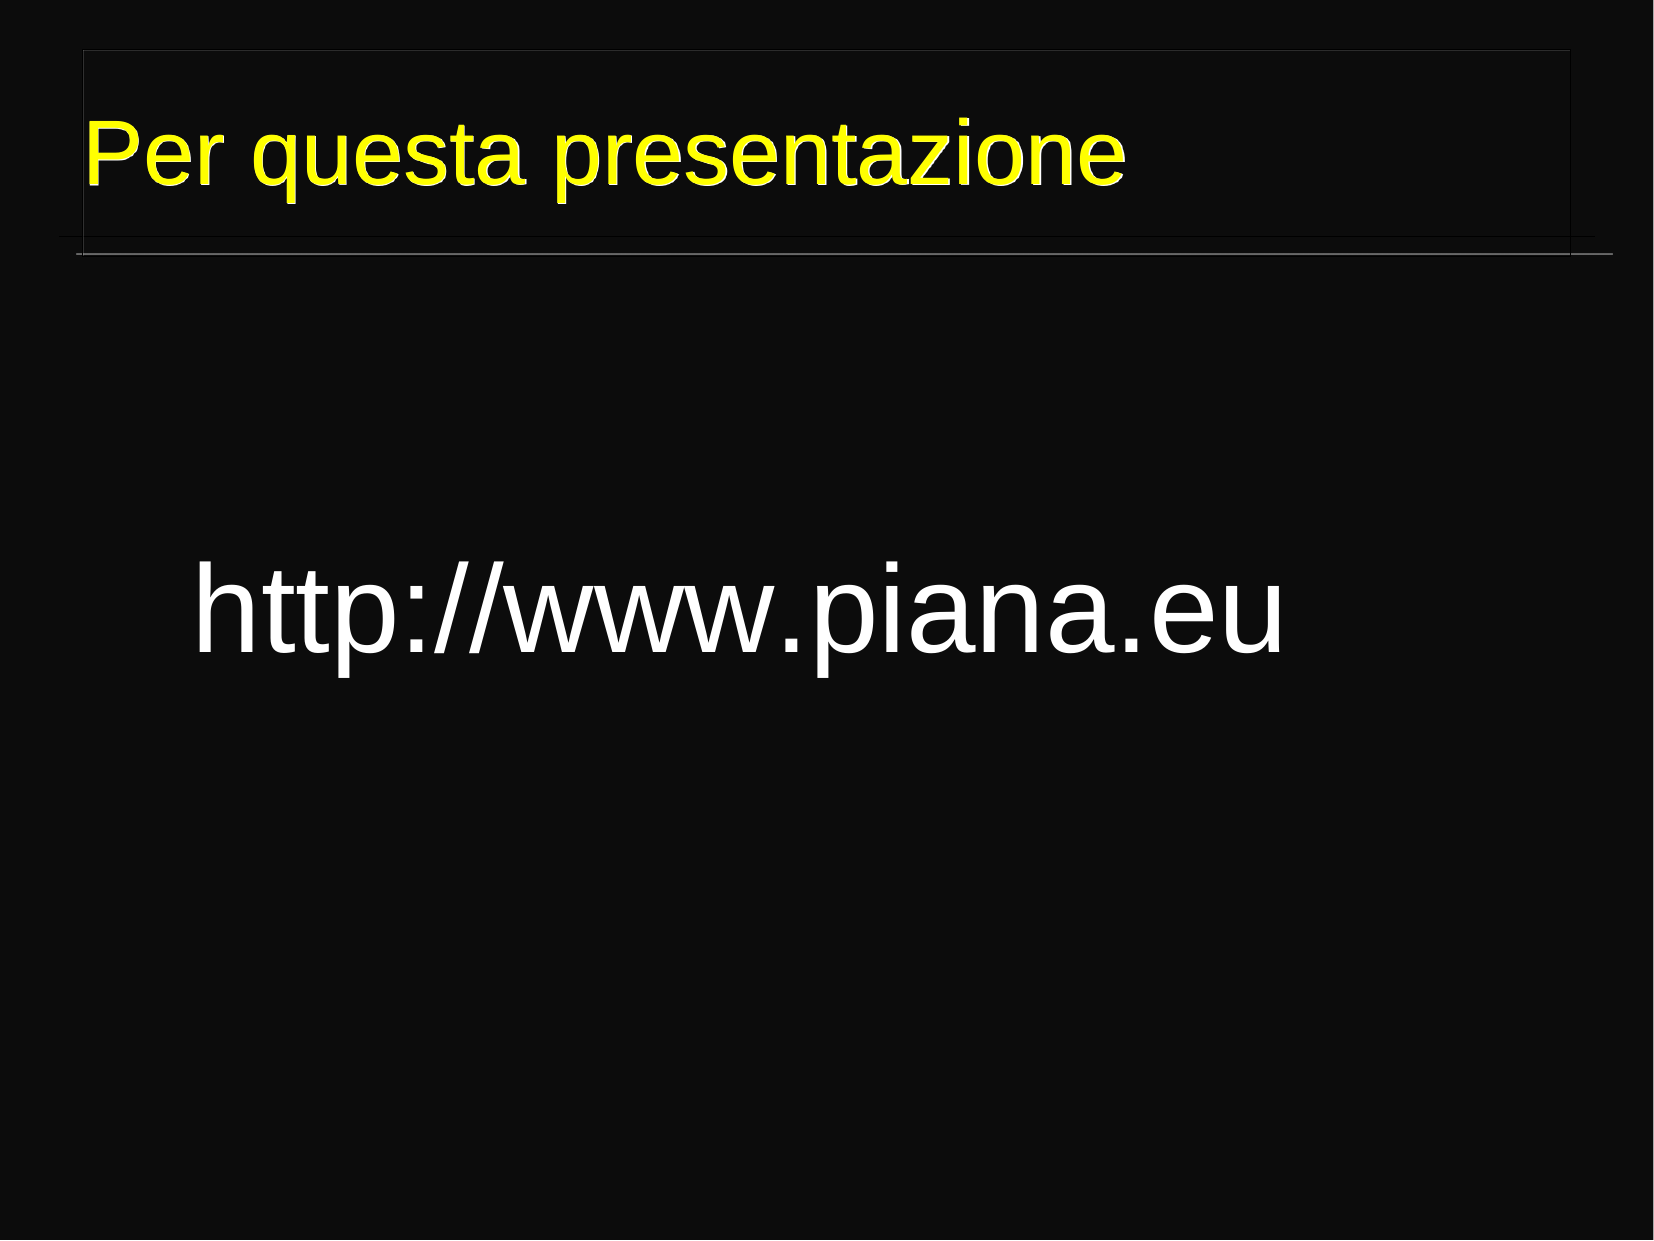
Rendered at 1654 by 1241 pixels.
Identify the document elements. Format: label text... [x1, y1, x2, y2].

title Per questa presentazione [82, 49, 1571, 257]
text_box http://www.piana.eu [177, 531, 1305, 687]
